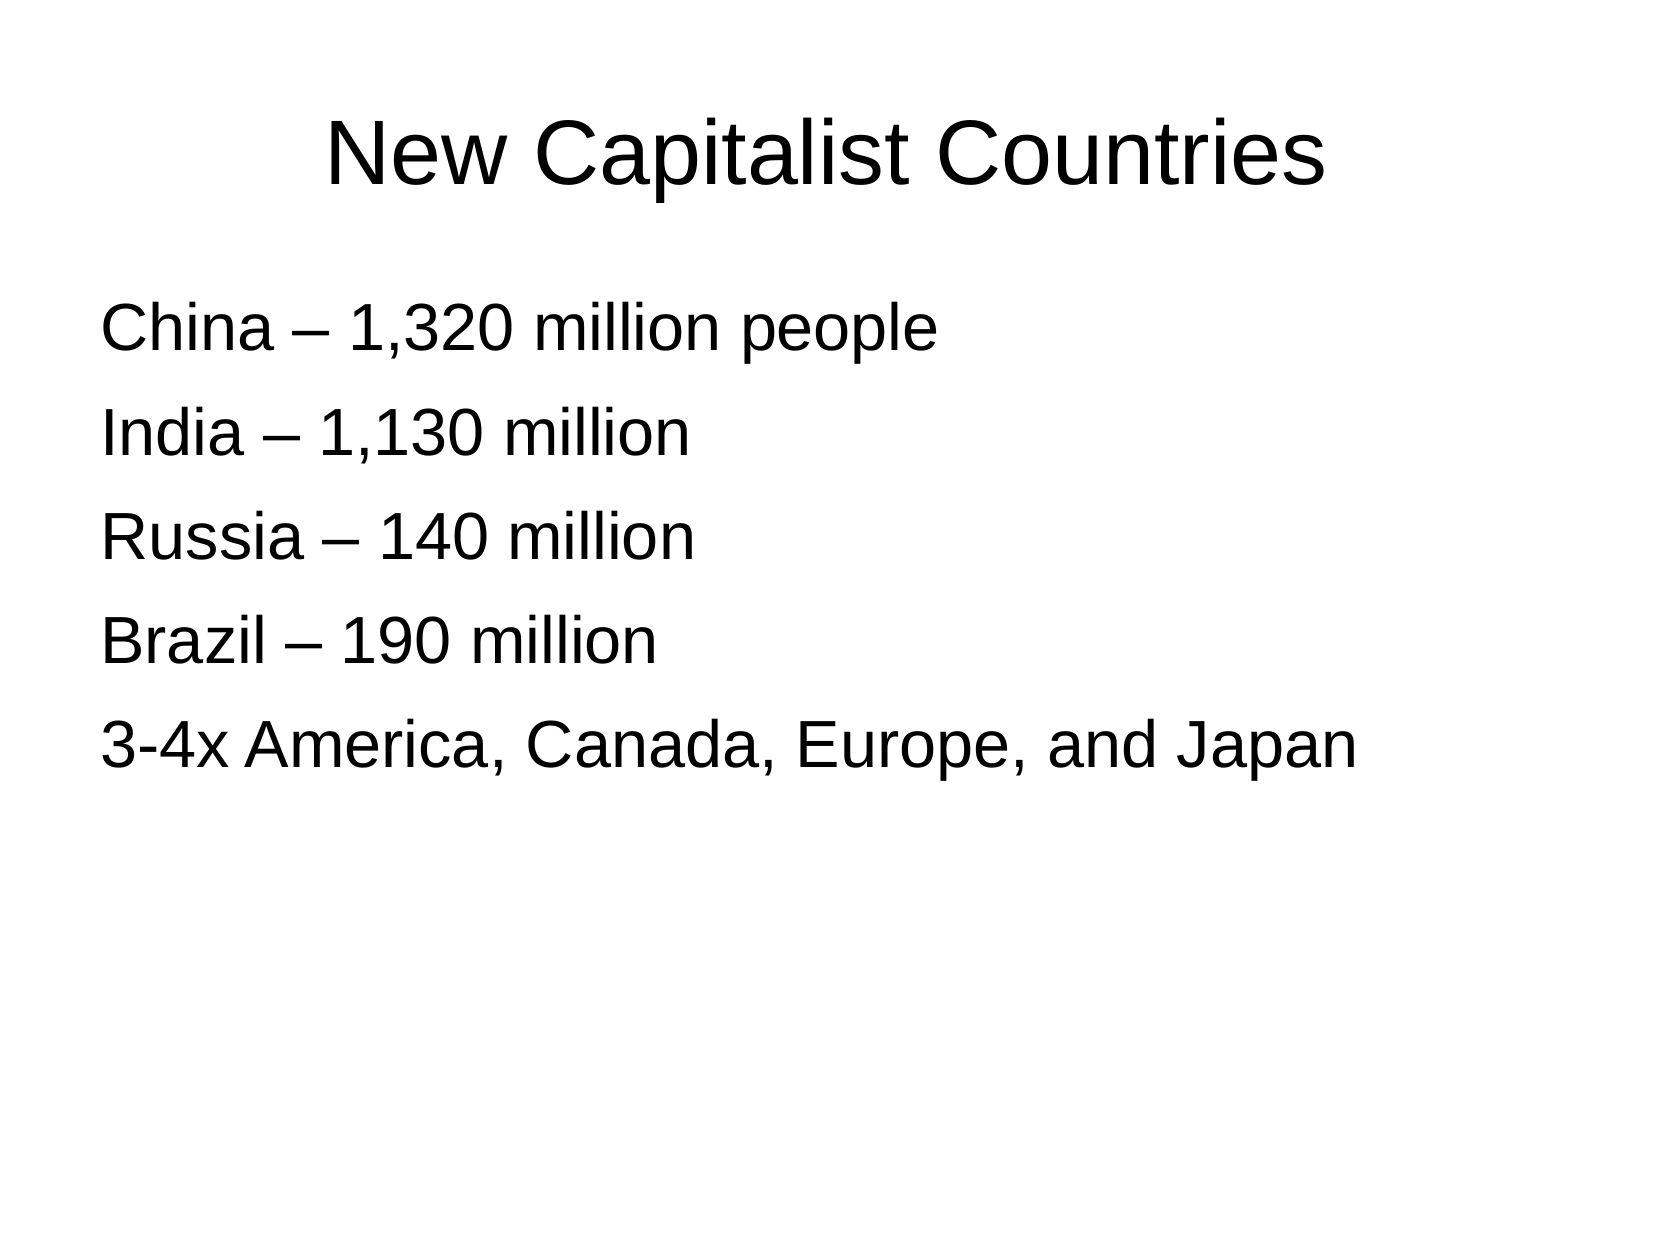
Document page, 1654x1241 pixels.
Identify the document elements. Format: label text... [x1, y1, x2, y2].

list China – 1,320 million people India – 1,130 million Russia – 140 million Brazil – 190 million 3-4x America, Canada, Europe, and Japan [82, 290, 1571, 1109]
title New Capitalist Countries [82, 49, 1571, 257]
